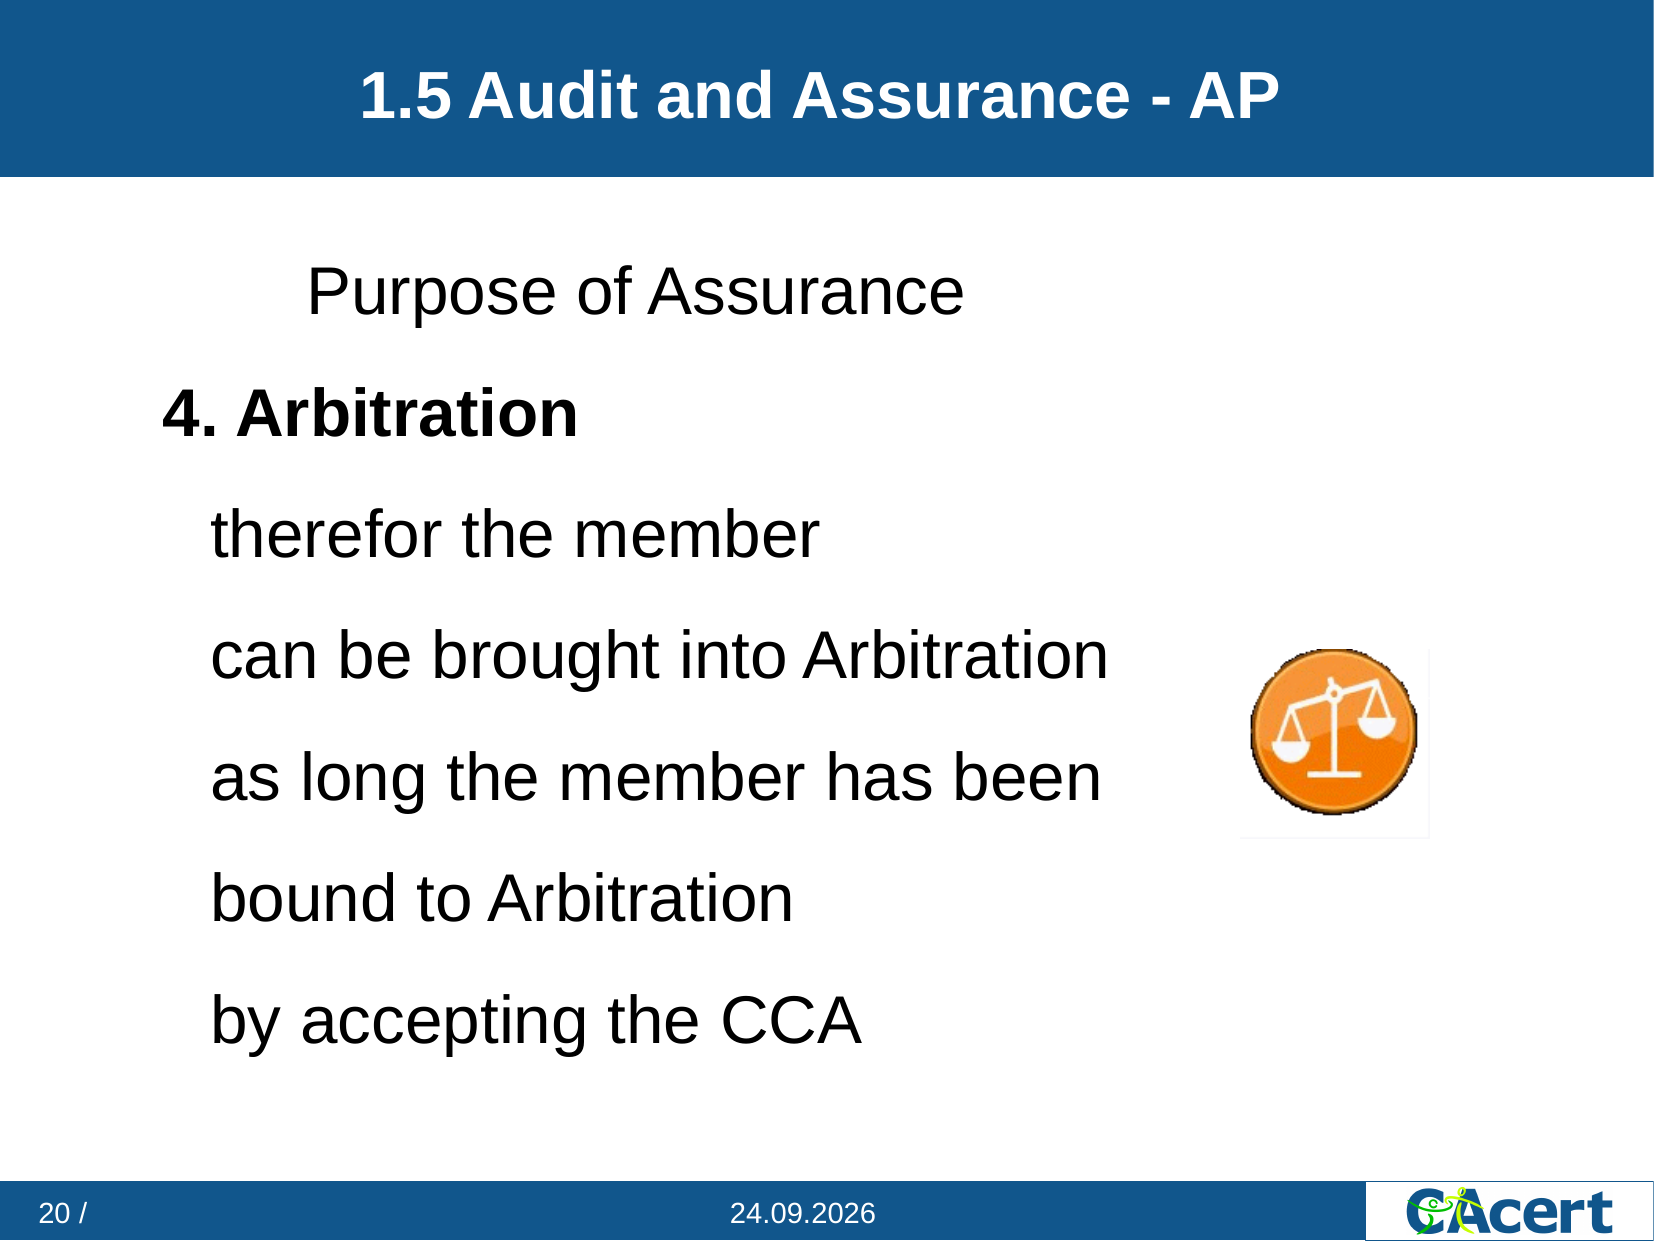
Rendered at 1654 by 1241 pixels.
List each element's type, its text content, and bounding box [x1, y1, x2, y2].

picture [1240, 649, 1430, 839]
list Purpose of Assurance 4. Arbitration therefor the member can be brought into Arbitration as long the member has been bound to Arbitration by accepting the CCA [82, 206, 1625, 1065]
title 1.5 Audit and Assurance - AP [76, 17, 1565, 166]
